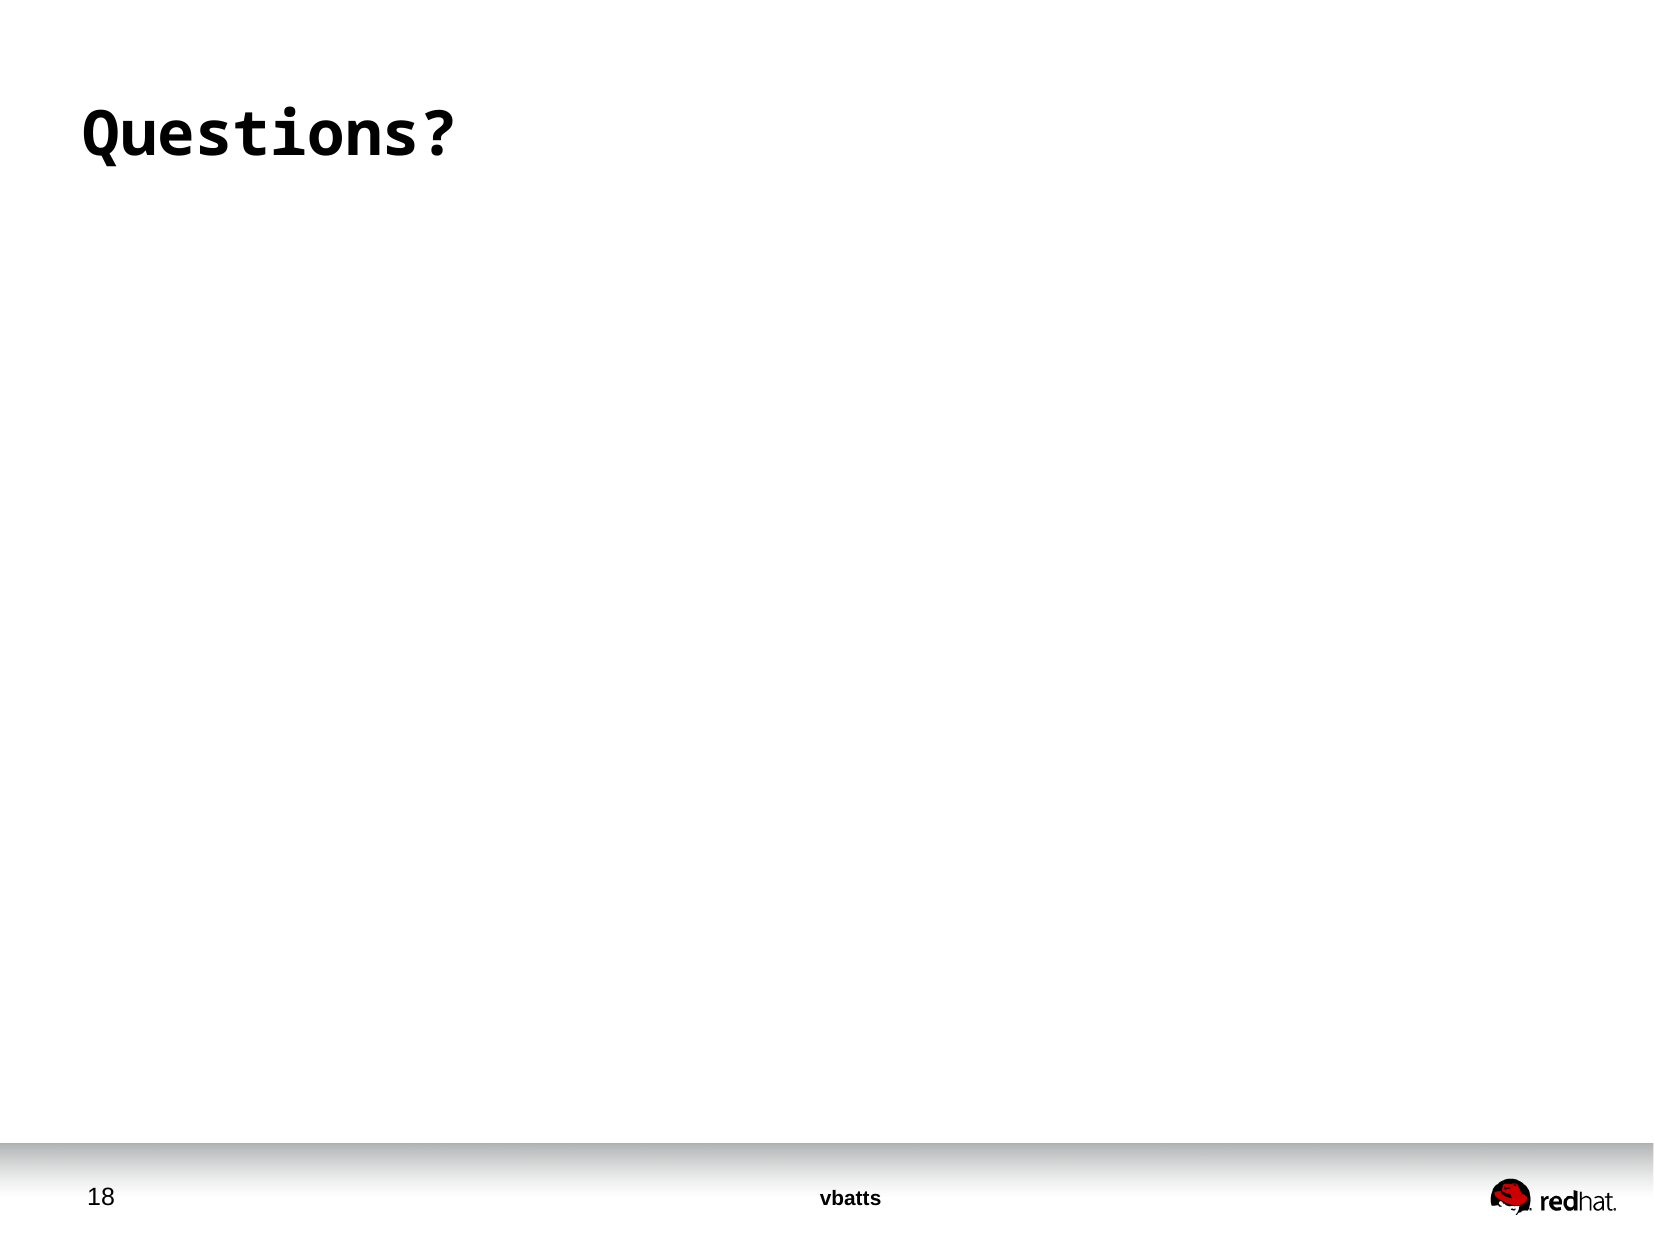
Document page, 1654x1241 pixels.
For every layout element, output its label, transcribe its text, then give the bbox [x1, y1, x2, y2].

picture [0, 1143, 1654, 1241]
title Questions? [82, 37, 1571, 226]
